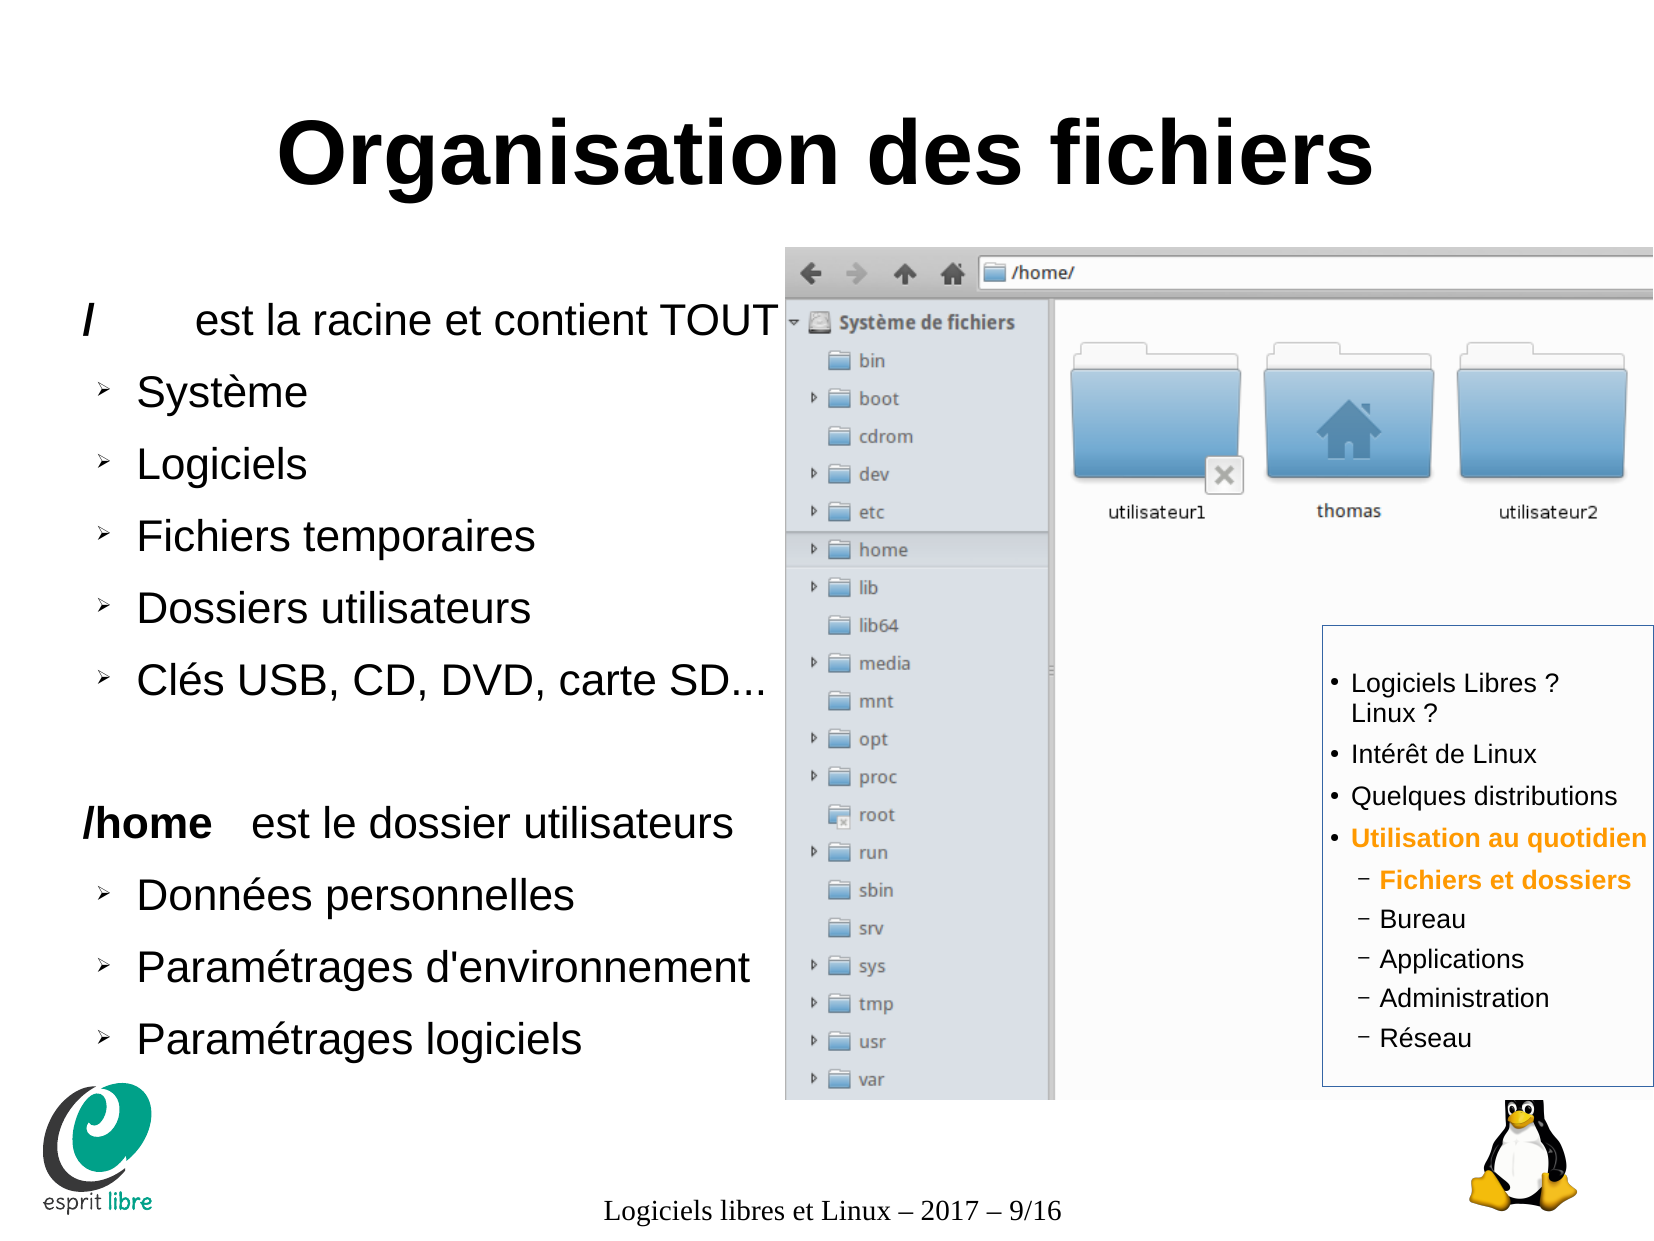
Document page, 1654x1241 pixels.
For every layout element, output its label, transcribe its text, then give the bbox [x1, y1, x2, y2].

picture [785, 247, 1653, 1217]
list / est la racine et contient TOUT Système Logiciels Fichiers temporaires Dossiers utilisateurs Clés USB, CD, DVD, carte SD... /home est le dossier utilisateurs Données personnelles Paramétrages d'environnement Paramétrages logiciels [82, 295, 792, 1075]
title Organisation des fichiers [82, 49, 1571, 257]
list Logiciels Libres ? Linux ? Intérêt de Linux Quelques distributions Utilisation au quotidien Fichiers et dossiers Bureau Applications Administration Réseau [1322, 625, 1654, 1087]
